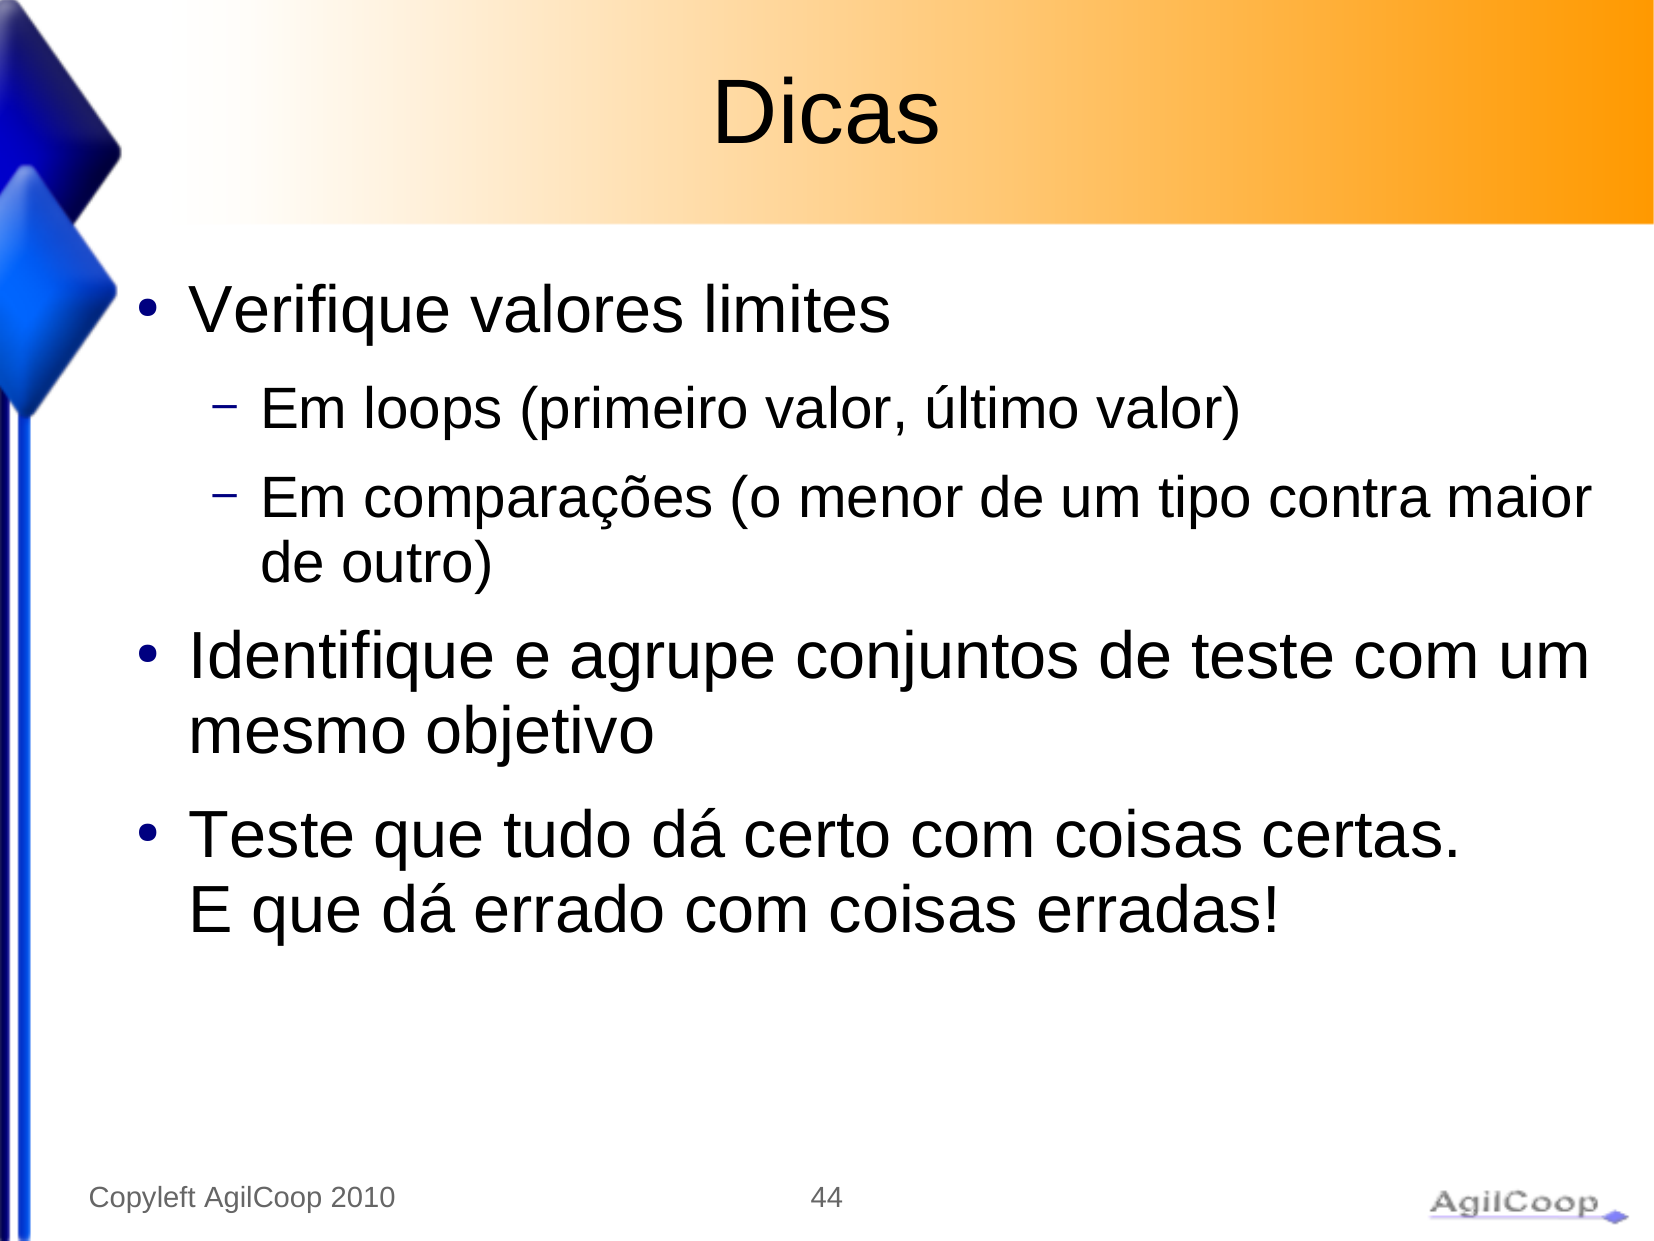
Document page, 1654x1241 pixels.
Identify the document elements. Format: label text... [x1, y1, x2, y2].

title Dicas [82, 8, 1571, 216]
list Verifique valores limites Em loops (primeiro valor, último valor) Em comparações (o menor de um tipo contra maior de outro) Identifique e agrupe conjuntos de teste com um mesmo objetivo Teste que tudo dá certo com coisas certas. E que dá errado com coisas erradas! [118, 271, 1607, 1108]
picture [0, 0, 1654, 1241]
